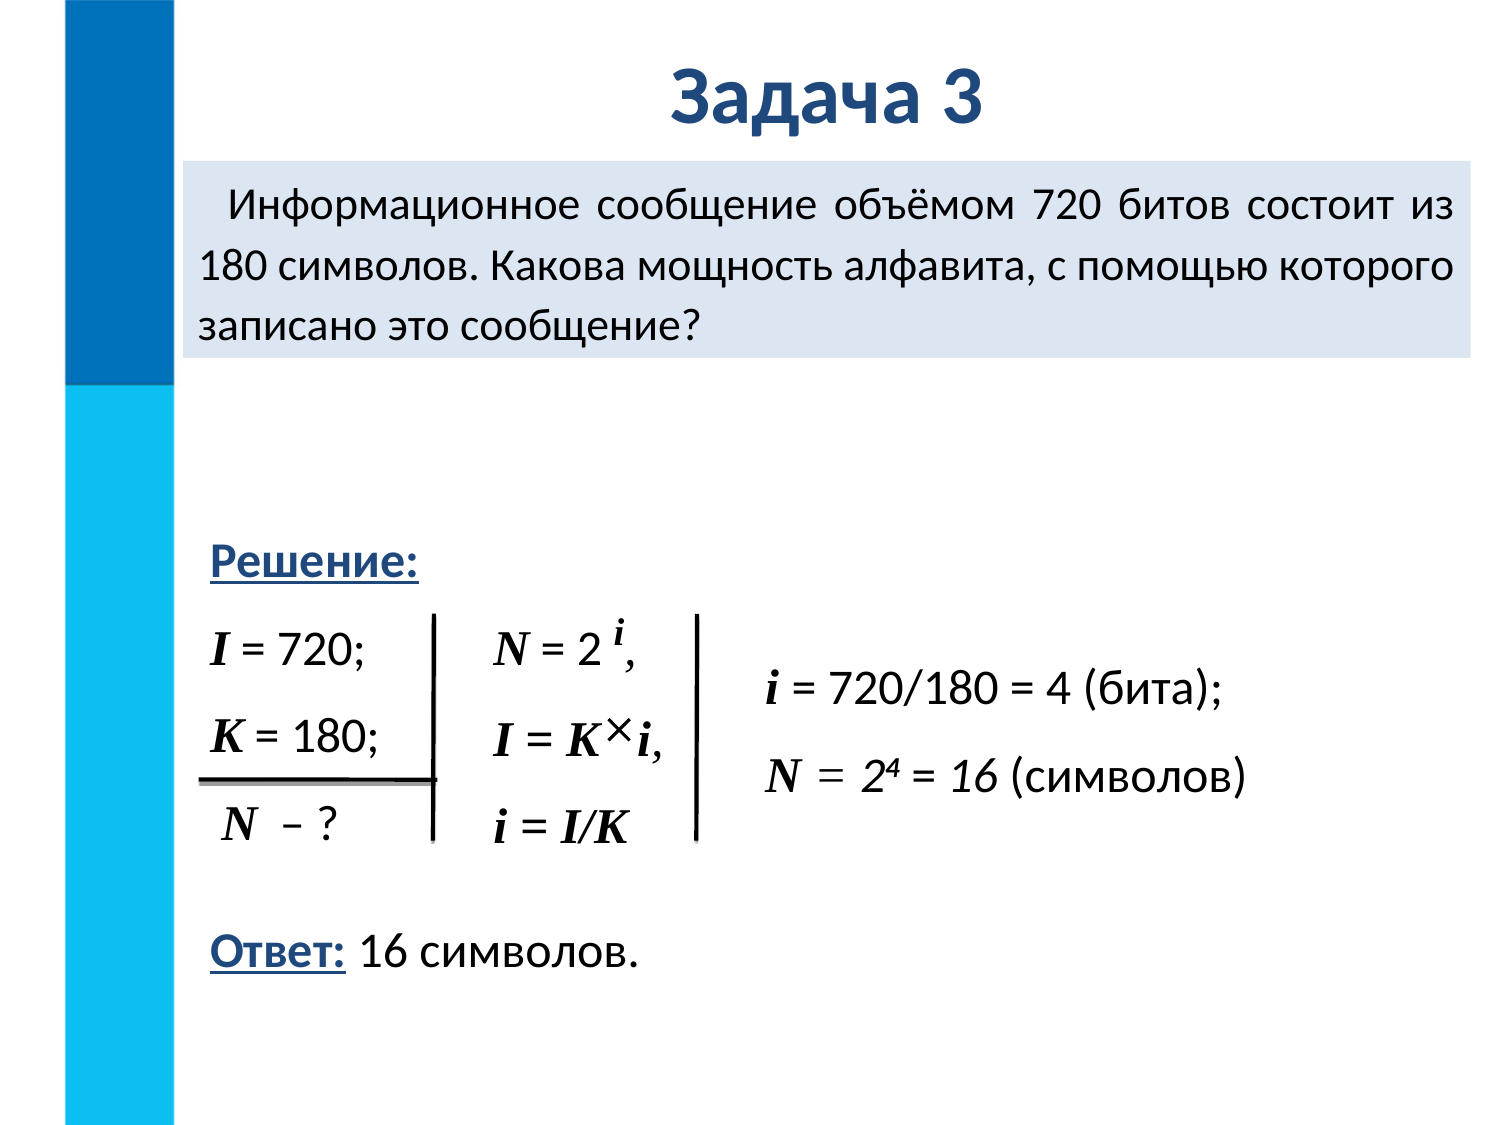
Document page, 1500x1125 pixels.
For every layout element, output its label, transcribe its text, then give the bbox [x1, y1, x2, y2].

text_box Задача 3 [183, 30, 1471, 149]
picture [0, 0, 1500, 1125]
text_box i = 720/180 = 4 (бита); N = 24 = 16 (символов) [720, 637, 1394, 810]
text_box N = 2 i, I = K i, i = I/K [448, 578, 719, 862]
text_box  [589, 695, 649, 756]
text_box Решение: I = 720; K = 180; N – ? [165, 519, 1453, 859]
text_box Ответ: 16 символов. [165, 909, 1453, 985]
text_box Информационное сообщение объёмом 720 битов состоит из 180 символов. Какова мощность алфавита, с помощью которого записано это сообщение? [183, 160, 1471, 358]
